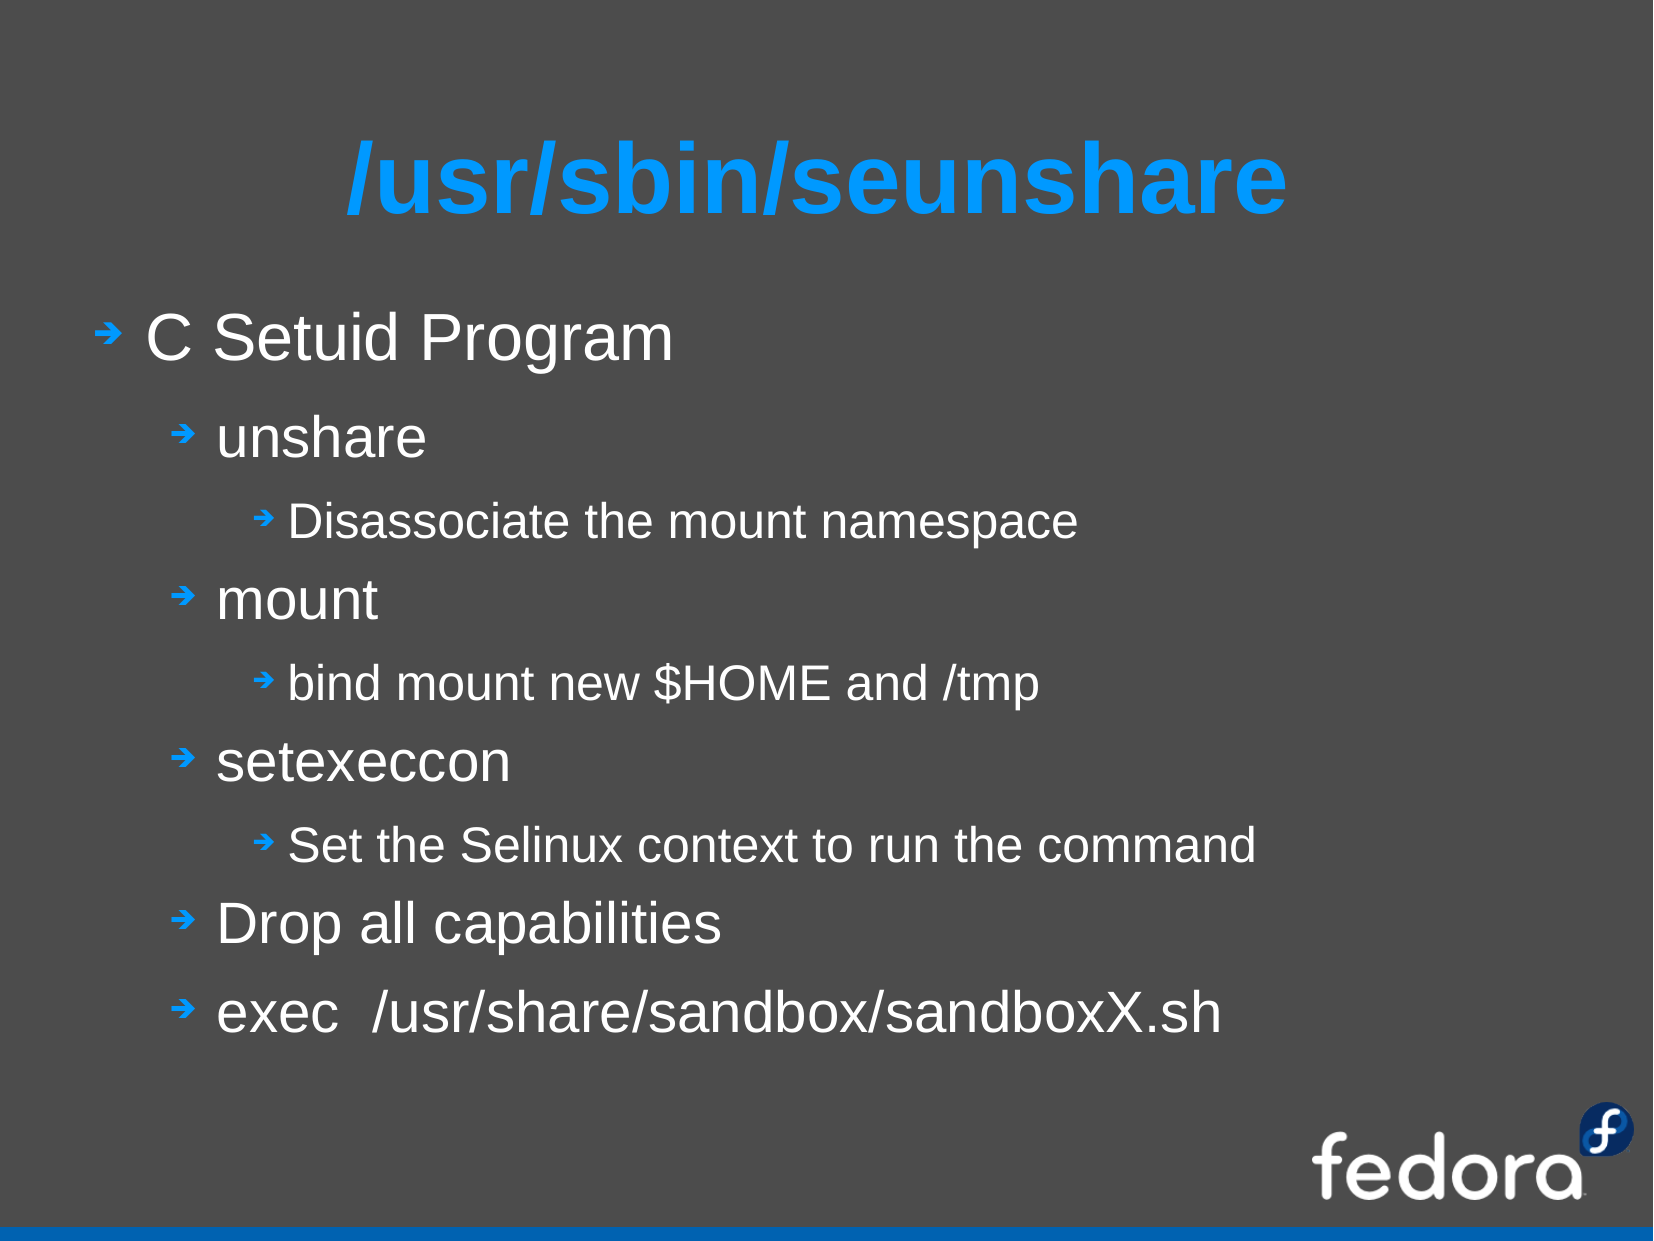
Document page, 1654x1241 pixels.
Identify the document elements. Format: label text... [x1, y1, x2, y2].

picture [1312, 1102, 1634, 1200]
title /usr/sbin/seunshare [112, 82, 1524, 275]
list C Setuid Program unshare Disassociate the mount namespace mount bind mount new $HOME and /tmp setexeccon Set the Selinux context to run the command Drop all capabilities exec /usr/share/sandbox/sandboxX.sh [74, 300, 1575, 1124]
